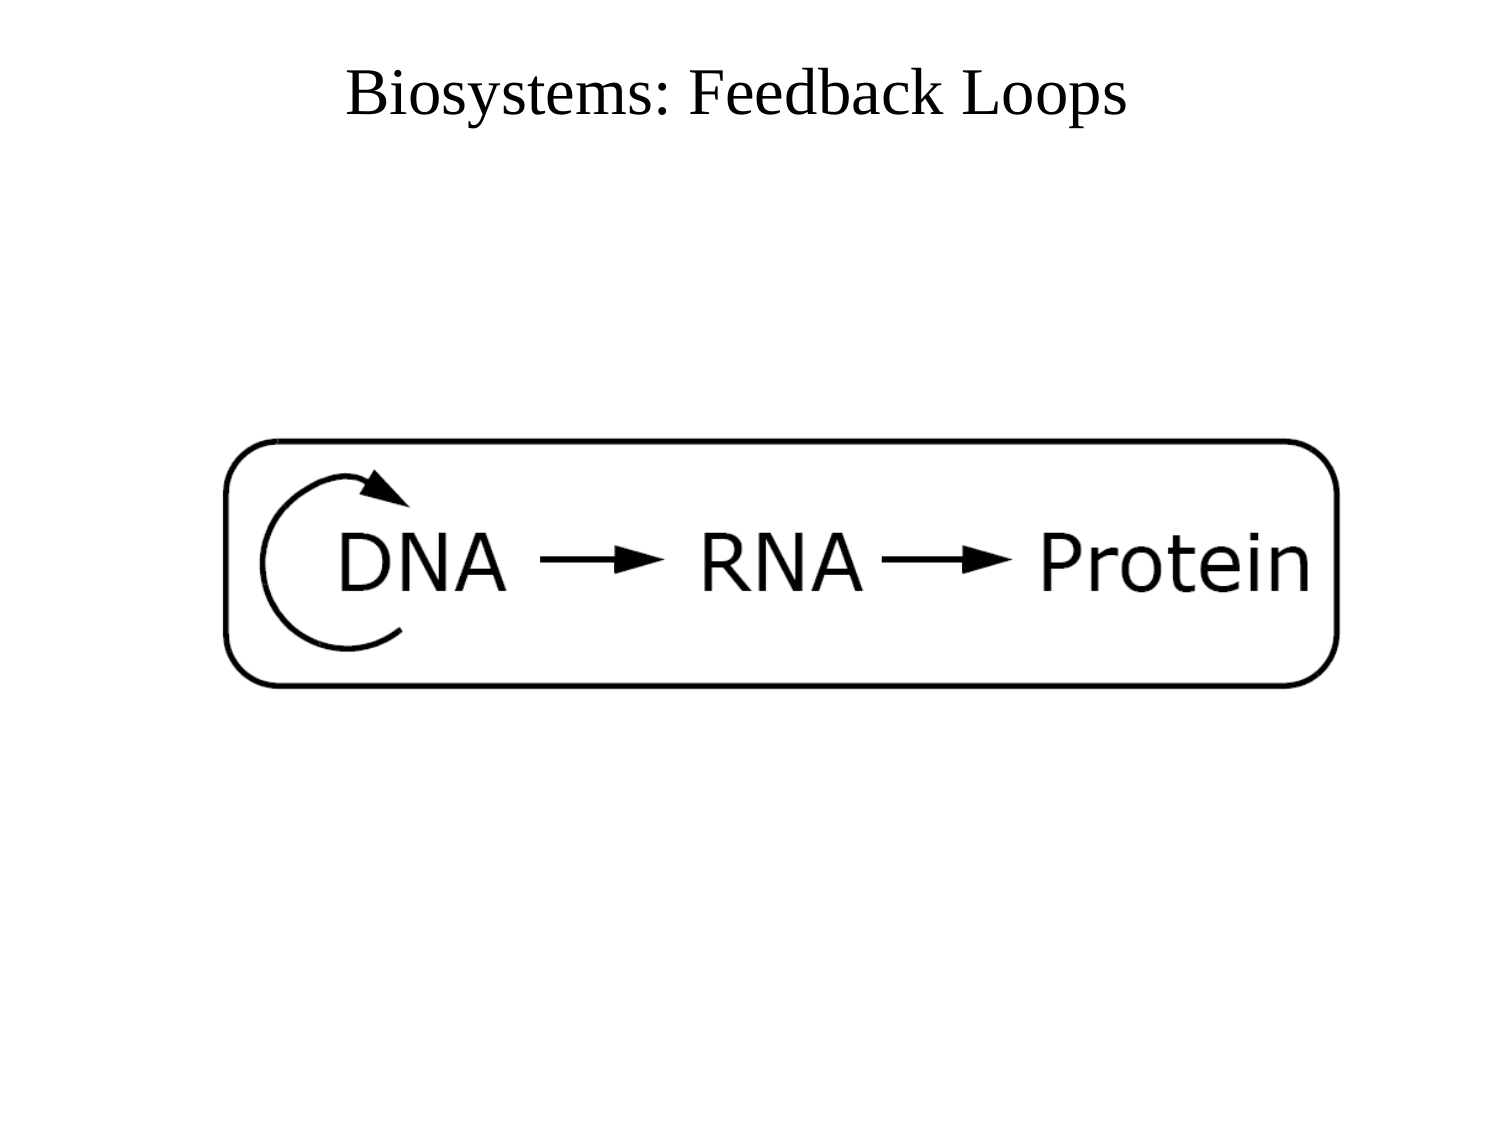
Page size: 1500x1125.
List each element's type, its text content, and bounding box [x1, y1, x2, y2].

picture [212, 424, 1352, 700]
title Biosystems: Feedback Loops [99, 0, 1375, 175]
